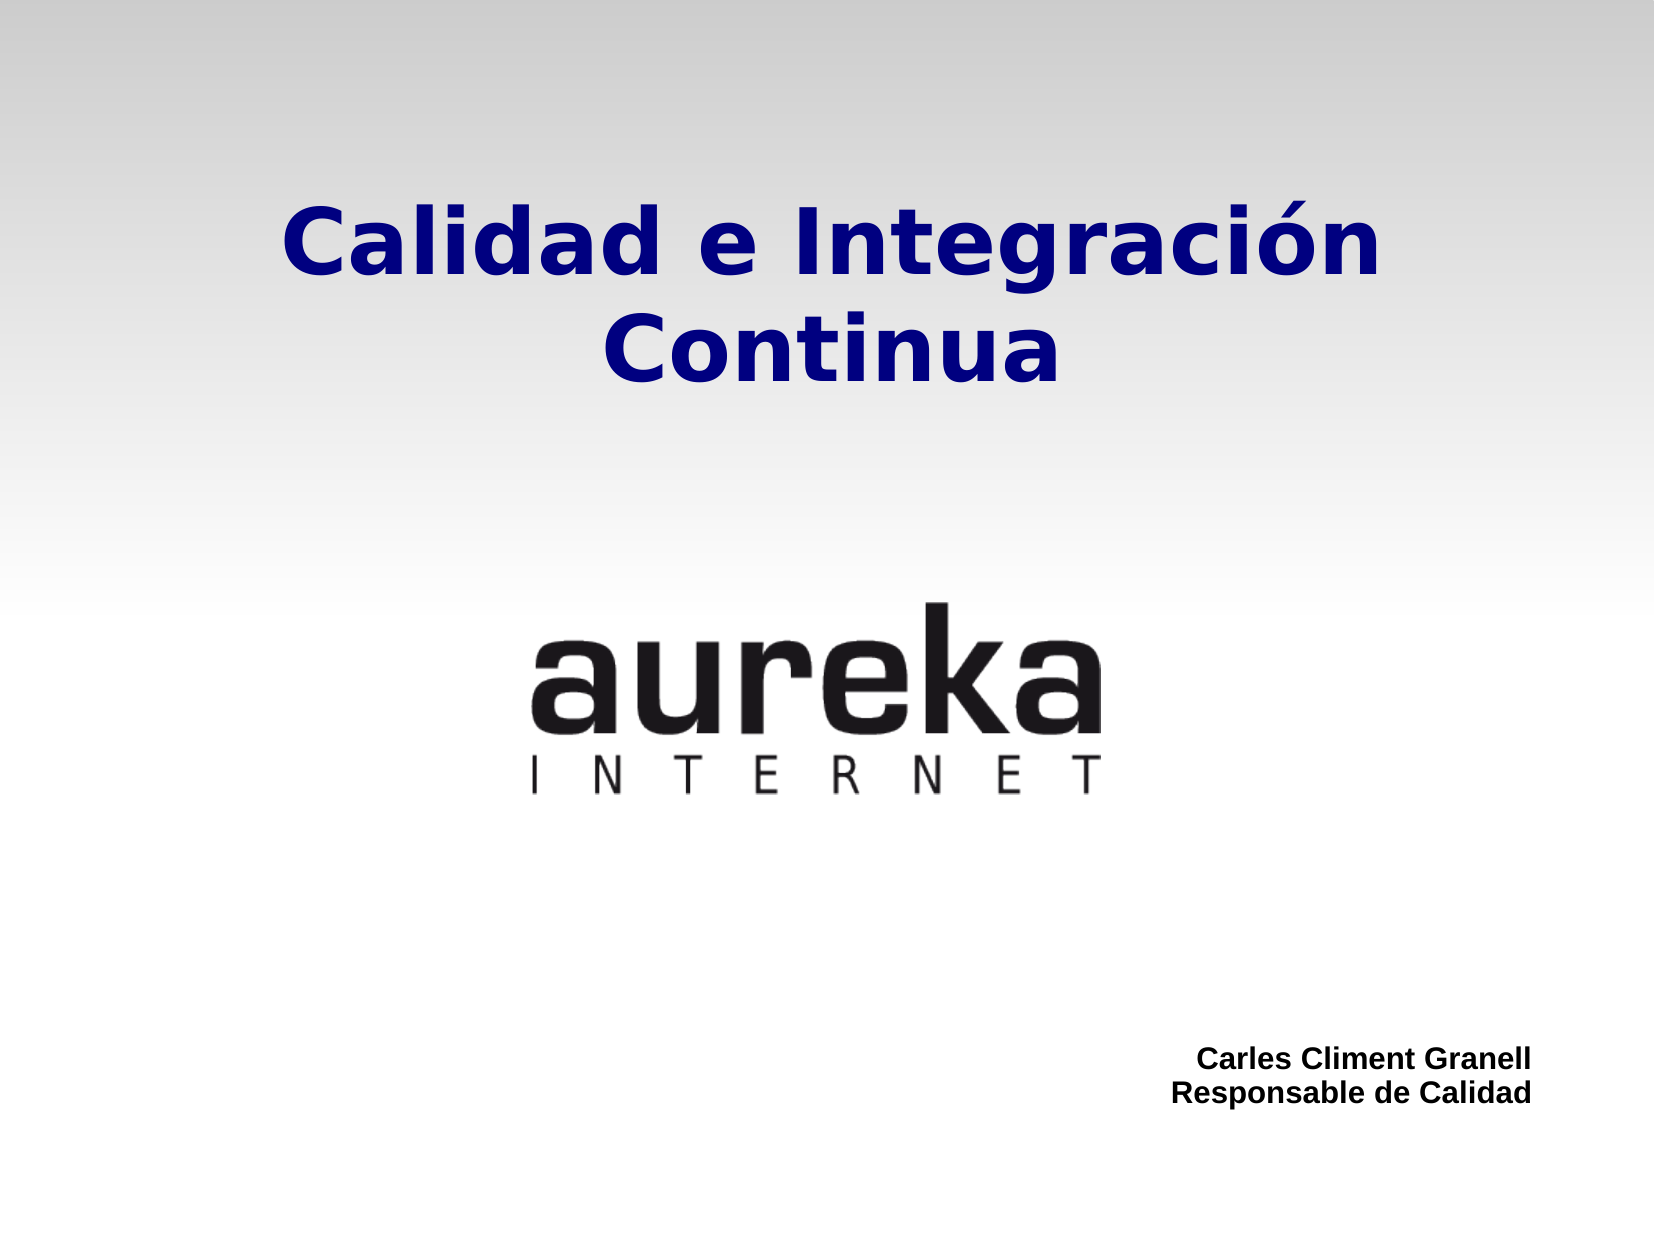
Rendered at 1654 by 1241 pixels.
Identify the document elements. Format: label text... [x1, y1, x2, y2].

title Calidad e Integración Continua [88, 188, 1577, 404]
picture [531, 602, 1101, 795]
text_box Carles Climent Granell Responsable de Calidad [1104, 1033, 1548, 1118]
